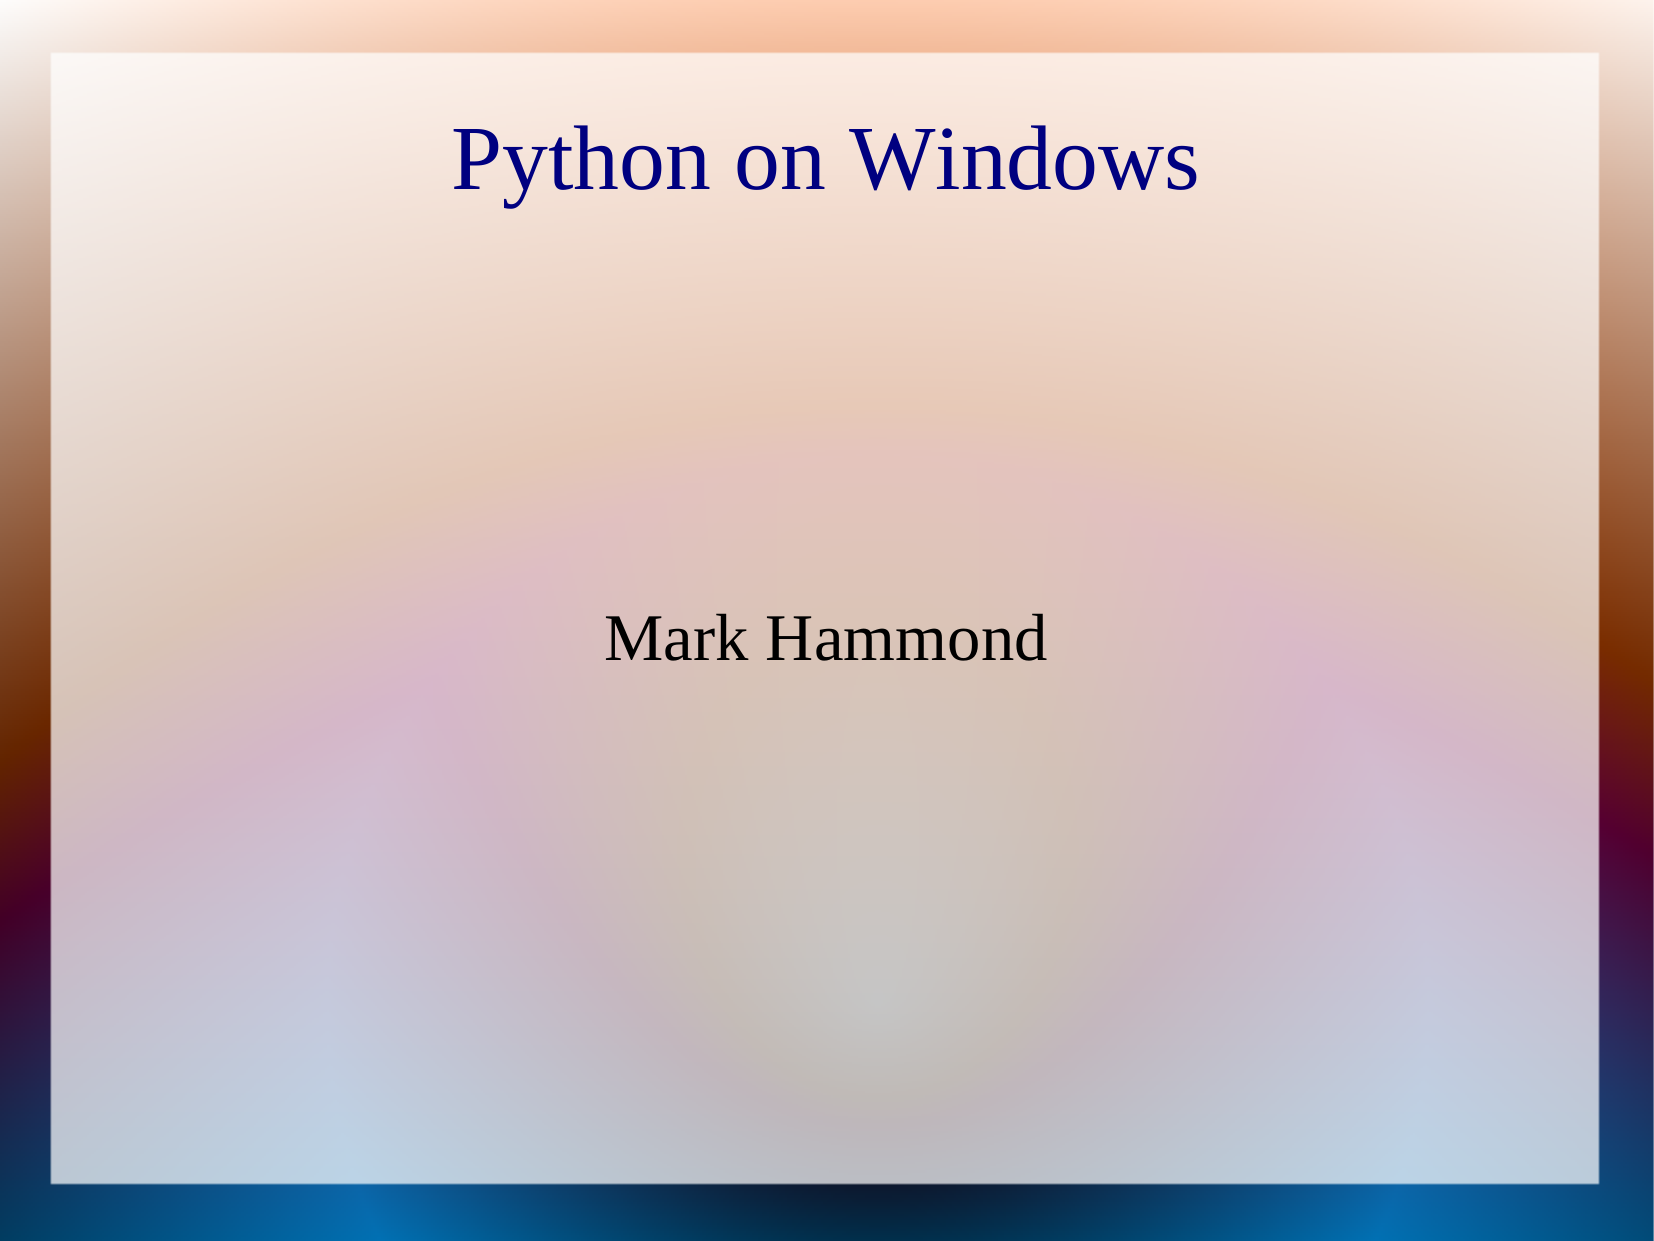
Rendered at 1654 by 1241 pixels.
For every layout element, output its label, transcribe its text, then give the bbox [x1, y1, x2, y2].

picture [0, 0, 1654, 1241]
title Python on Windows [82, 55, 1571, 263]
list Mark Hammond [82, 290, 1571, 1019]
